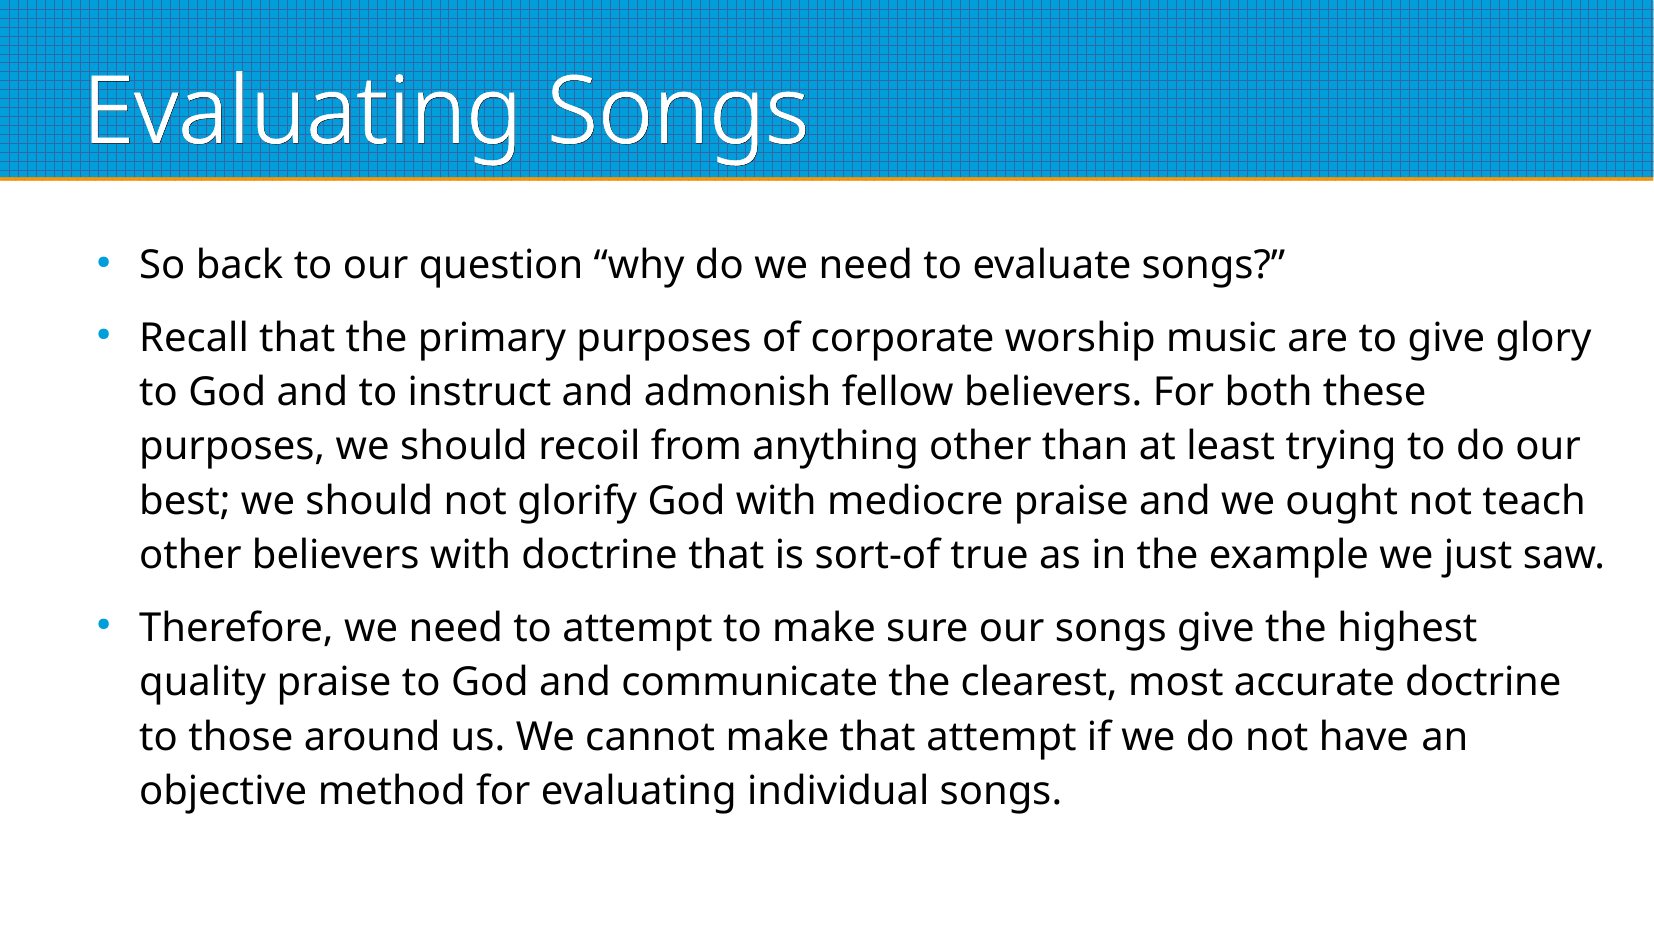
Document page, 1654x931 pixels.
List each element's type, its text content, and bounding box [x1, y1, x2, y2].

list So back to our question “why do we need to evaluate songs?” Recall that the primary purposes of corporate worship music are to give glory to God and to instruct and admonish fellow believers. For both these purposes, we should recoil from anything other than at least trying to do our best; we should not glorify God with mediocre praise and we ought not teach other believers with doctrine that is sort-of true as in the example we just saw. Therefore, we need to attempt to make sure our songs give the highest quality praise to God and communicate the clearest, most accurate doctrine to those around us. We cannot make that attempt if we do not have an objective method for evaluating individual songs. [82, 236, 1613, 863]
title Evaluating Songs [82, 14, 1571, 171]
